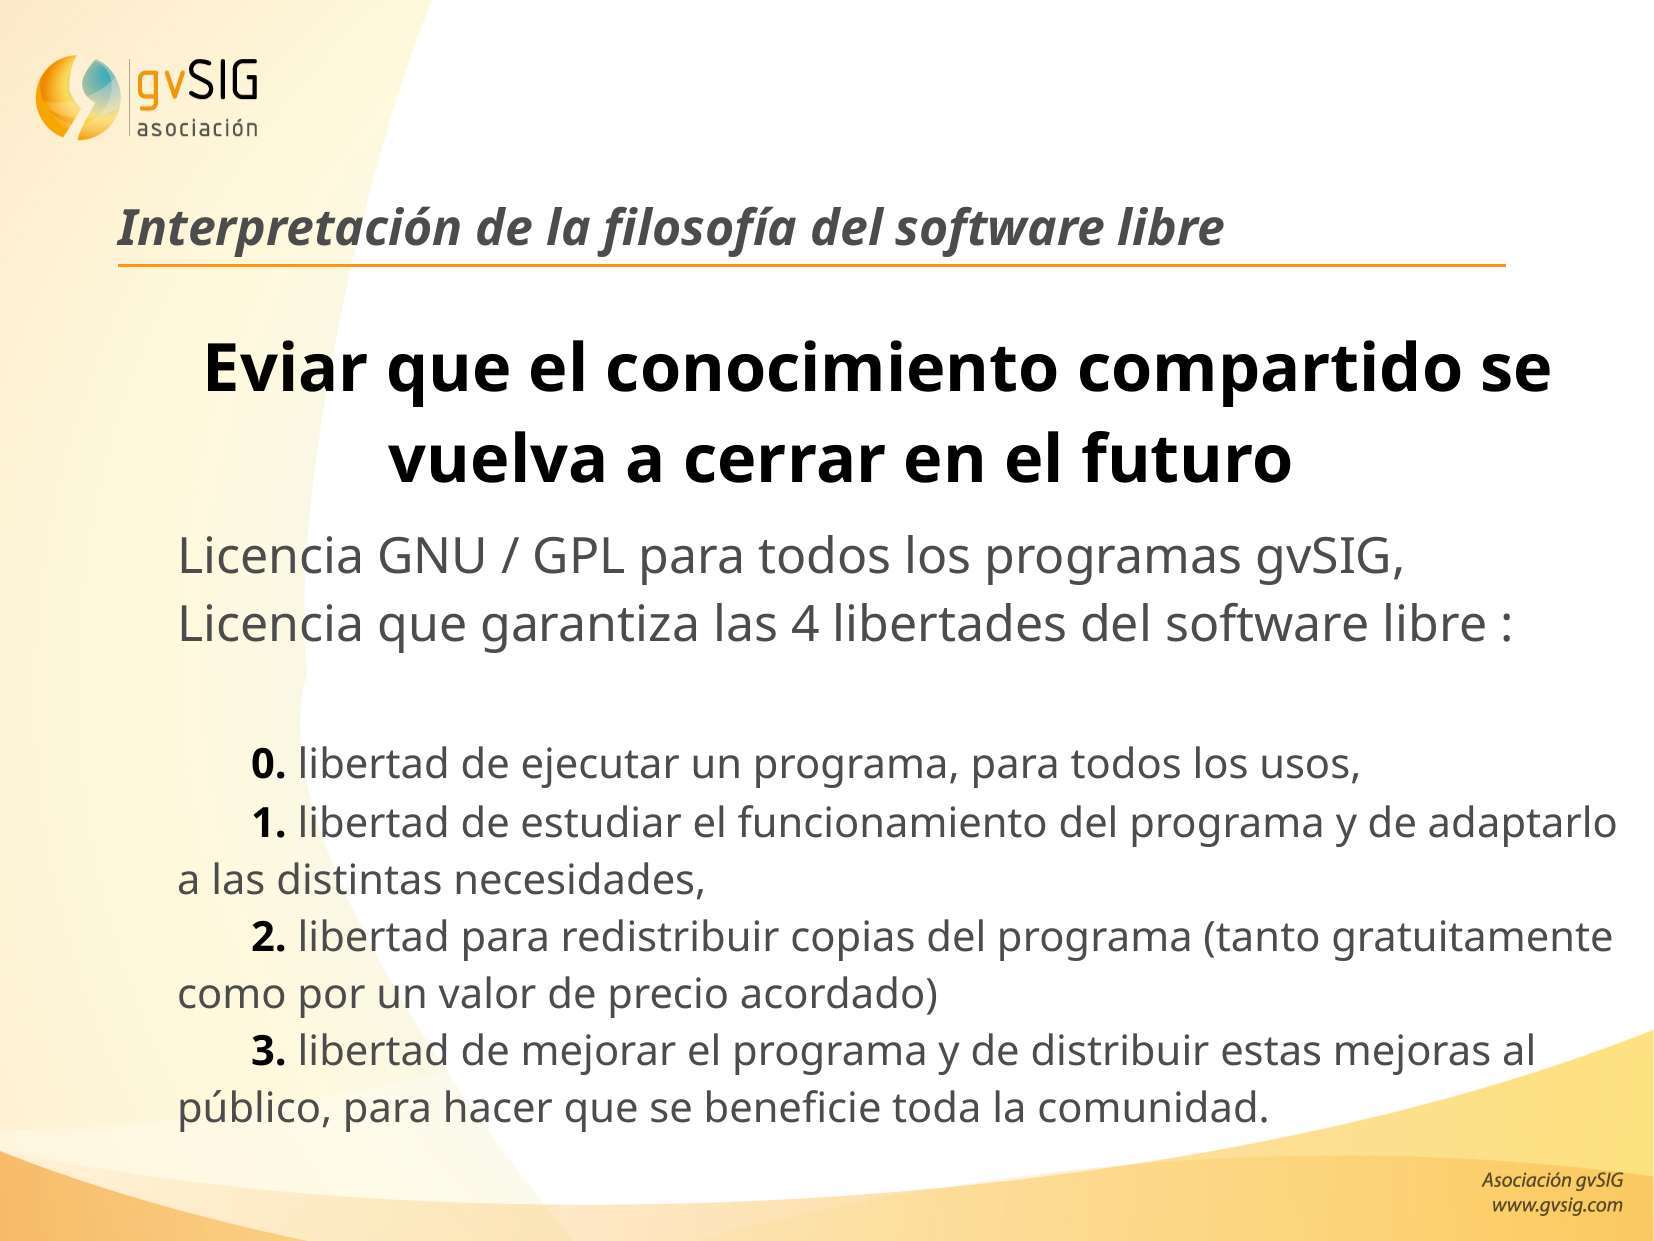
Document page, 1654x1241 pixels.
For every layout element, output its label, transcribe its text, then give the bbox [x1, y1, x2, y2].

picture [0, 0, 1654, 1241]
title Interpretación de la filosofía del software libre [118, 177, 1607, 276]
text_box Licencia GNU / GPL para todos los programas gvSIG, Licencia que garantiza las 4 libertades del software libre : 0. libertad de ejecutar un programa, para todos los usos, 1. libertad de estudiar el funcionamiento del programa y de adaptarlo a las distintas necesidades, 2. libertad para redistribuir copias del programa (tanto gratuitamente como por un valor de precio acordado) 3. libertad de mejorar el programa y de distribuir estas mejoras al público, para hacer que se beneficie toda la comunidad. [177, 536, 1625, 1119]
title Eviar que el conocimiento compartido se vuelva a cerrar en el futuro [88, 333, 1595, 490]
